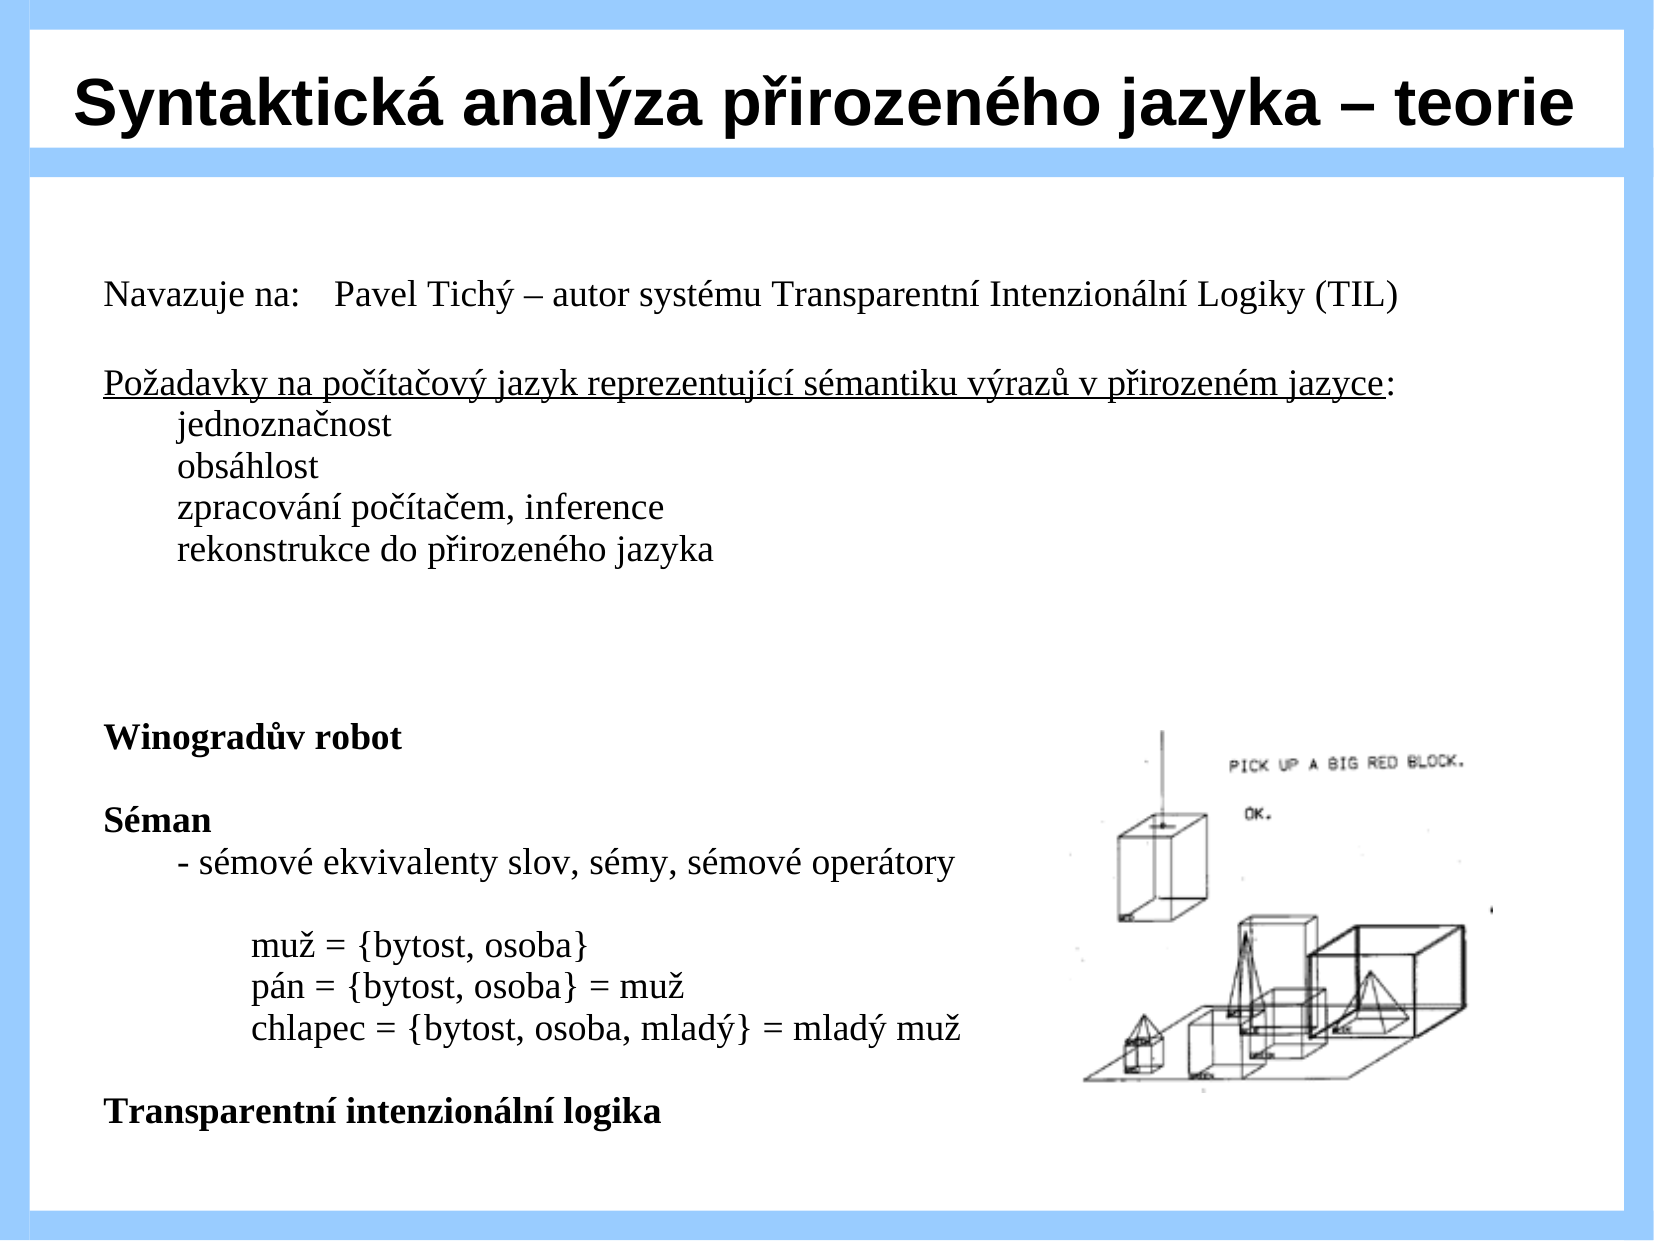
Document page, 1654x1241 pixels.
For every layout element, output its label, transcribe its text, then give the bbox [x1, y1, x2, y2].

picture [1062, 730, 1493, 1093]
text_box Navazuje na: Pavel Tichý – autor systému Transparentní Intenzionální Logiky (TIL) [88, 265, 1506, 366]
text_box Syntaktická analýza přirozeného jazyka – teorie [59, 58, 1595, 148]
text_box Požadavky na počítačový jazyk reprezentující sémantiku výrazů v přirozeném jazyce: jednoznačnost obsáhlost zpracování počítačem, inference rekonstrukce do přirozeného jazyka [88, 366, 1506, 709]
text_box Winogradův robot Séman - sémové ekvivalenty slov, sémy, sémové operátory muž = {bytost, osoba} pán = {bytost, osoba} = muž chlapec = {bytost, osoba, mladý} = mladý muž Transparentní intenzionální logika [88, 708, 1329, 1209]
